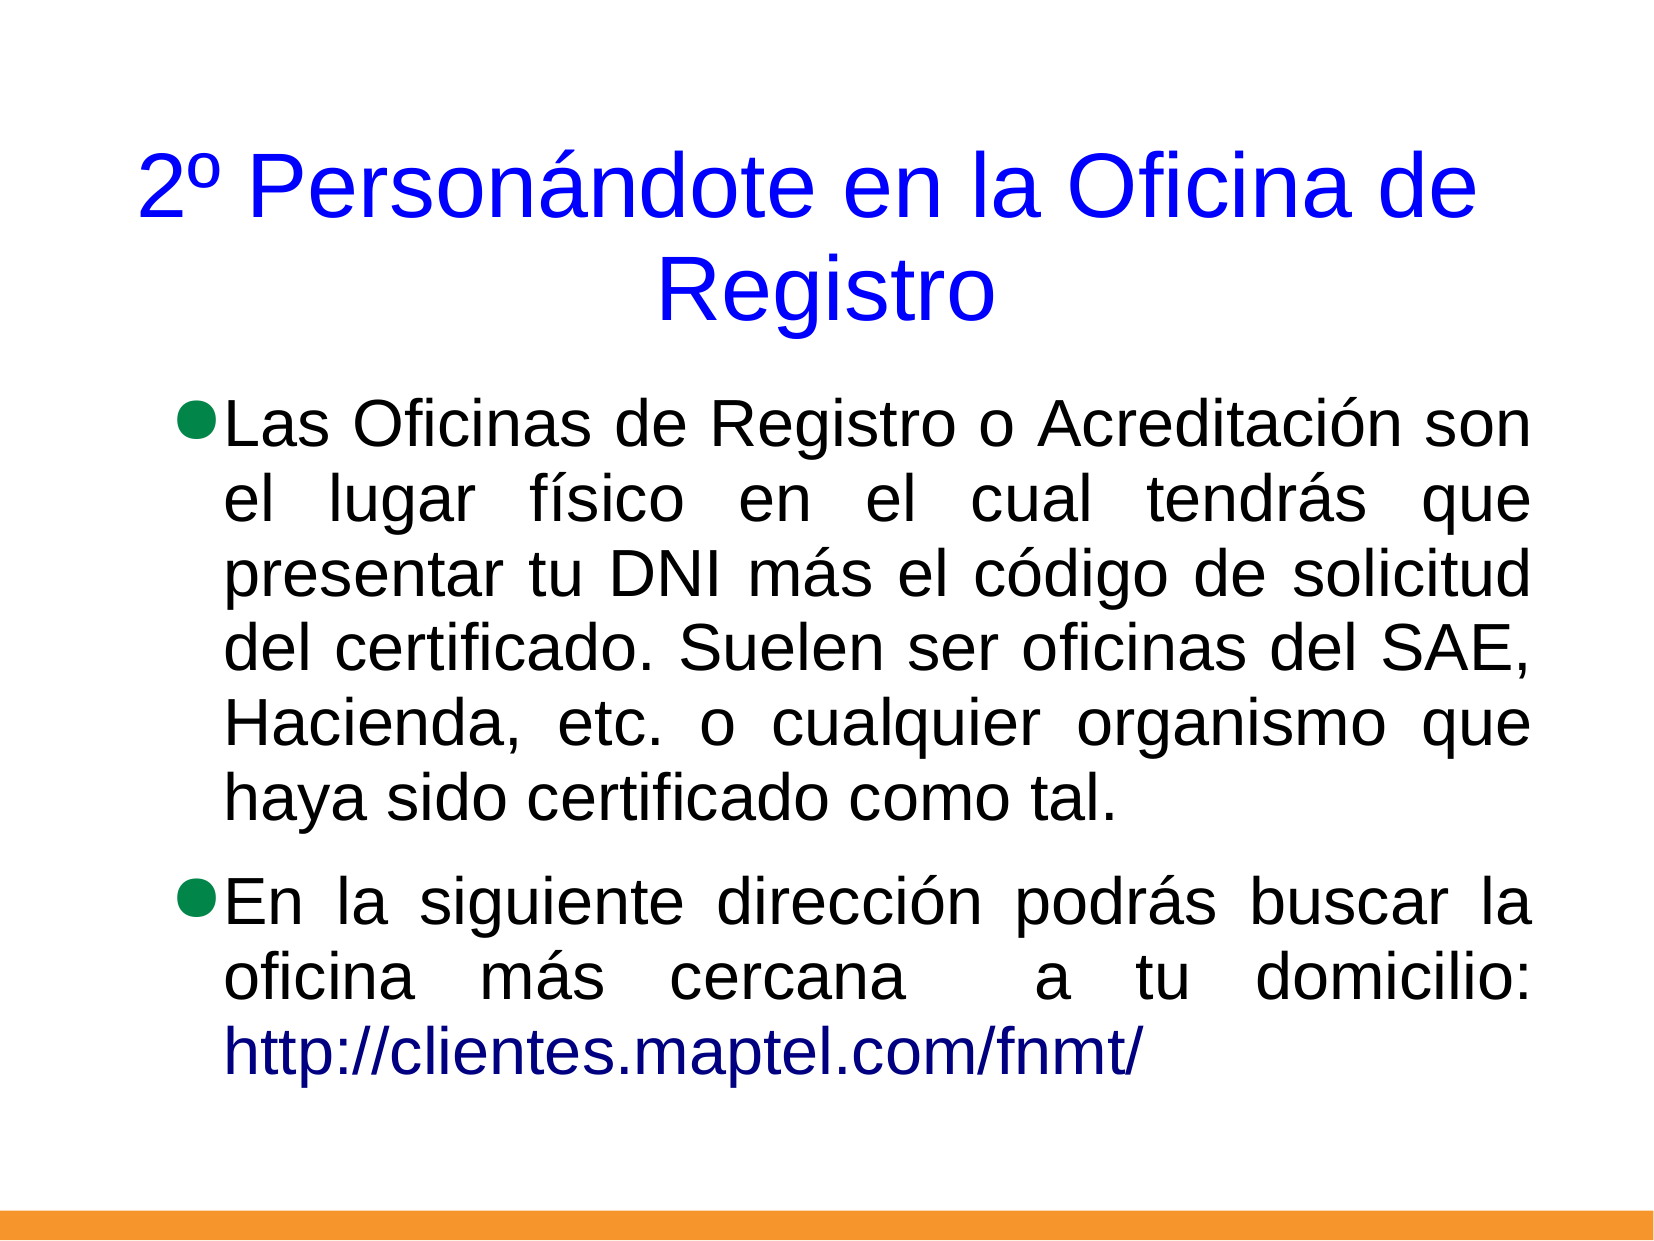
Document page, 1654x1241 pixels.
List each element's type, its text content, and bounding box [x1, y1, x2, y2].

list Las Oficinas de Registro o Acreditación son el lugar físico en el cual tendrás que presentar tu DNI más el código de solicitud del certificado. Suelen ser oficinas del SAE, Hacienda, etc. o cualquier organismo que haya sido certificado como tal. En la siguiente dirección podrás buscar la oficina más cercana a tu domicilio: http://clientes.maptel.com/fnmt/ [152, 386, 1534, 1168]
title 2º Personándote en la Oficina de Registro [64, 134, 1554, 340]
